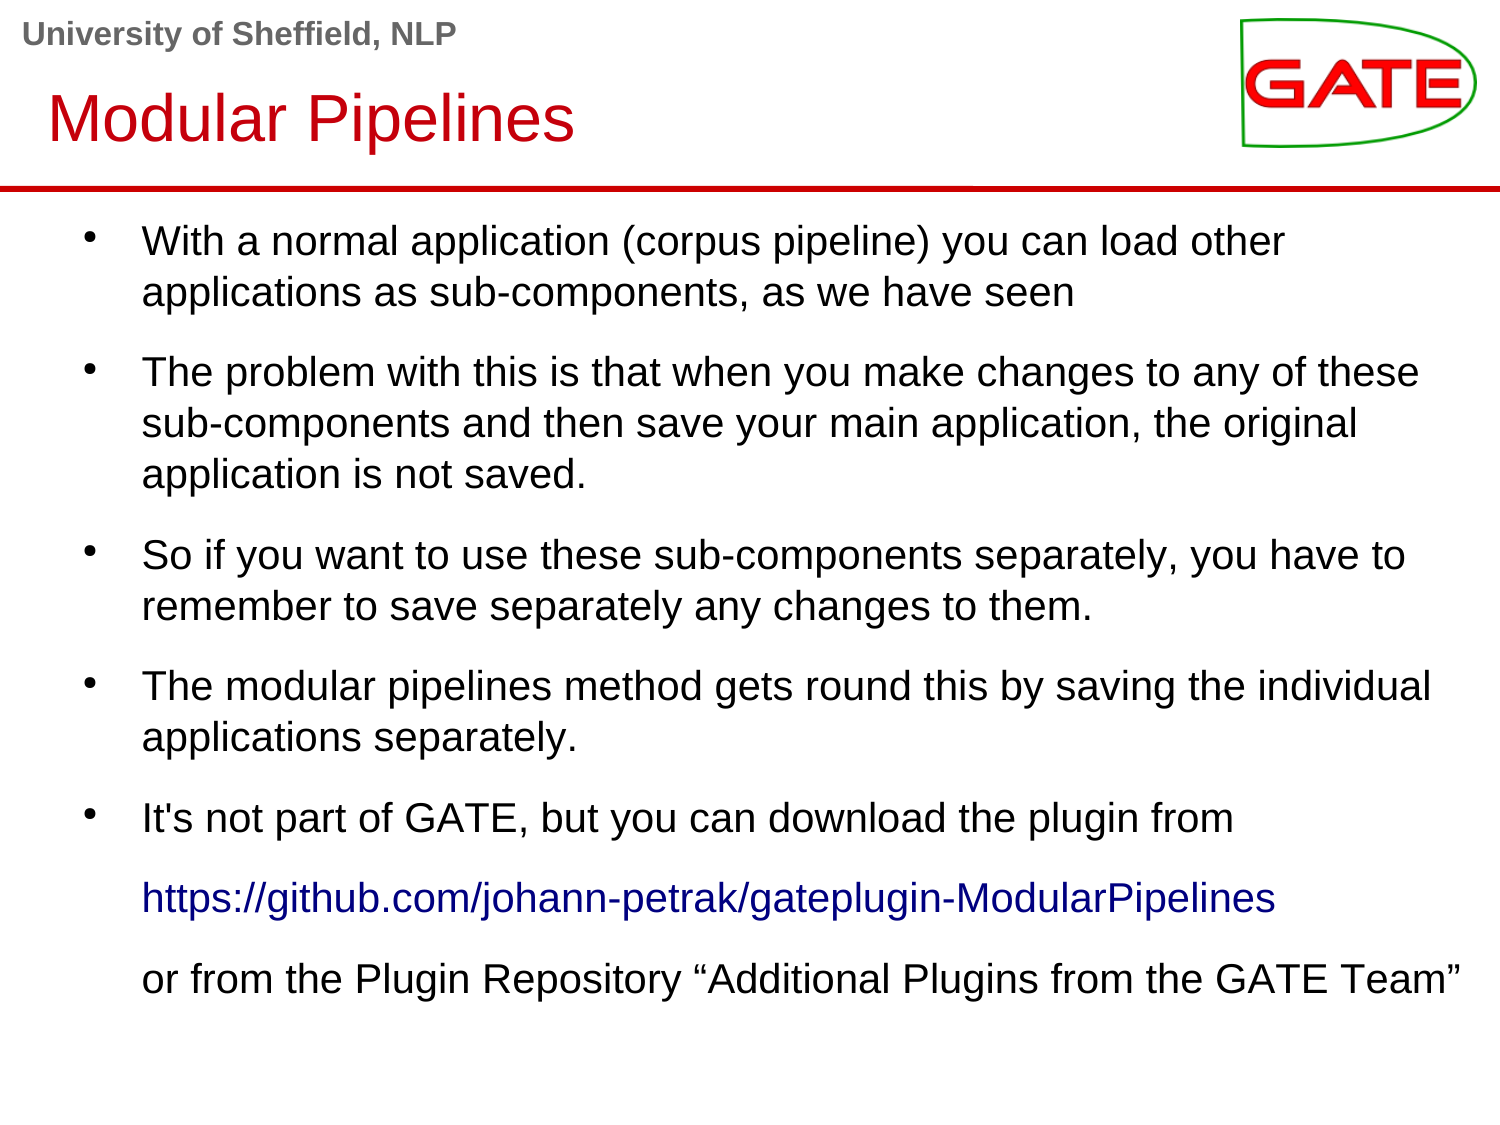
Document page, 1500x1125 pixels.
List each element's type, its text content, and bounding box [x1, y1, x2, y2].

list With a normal application (corpus pipeline) you can load other applications as sub-components, as we have seen The problem with this is that when you make changes to any of these sub-components and then save your main application, the original application is not saved. So if you want to use these sub-components separately, you have to remember to save separately any changes to them. The modular pipelines method gets round this by saving the individual applications separately. It's not part of GATE, but you can download the plugin from https://github.com/johann-petrak/gateplugin-ModularPipelines or from the Plugin Repository “Additional Plugins from the GATE Team” [82, 212, 1465, 1063]
picture [1240, 18, 1477, 148]
title Modular Pipelines [47, 59, 1241, 180]
